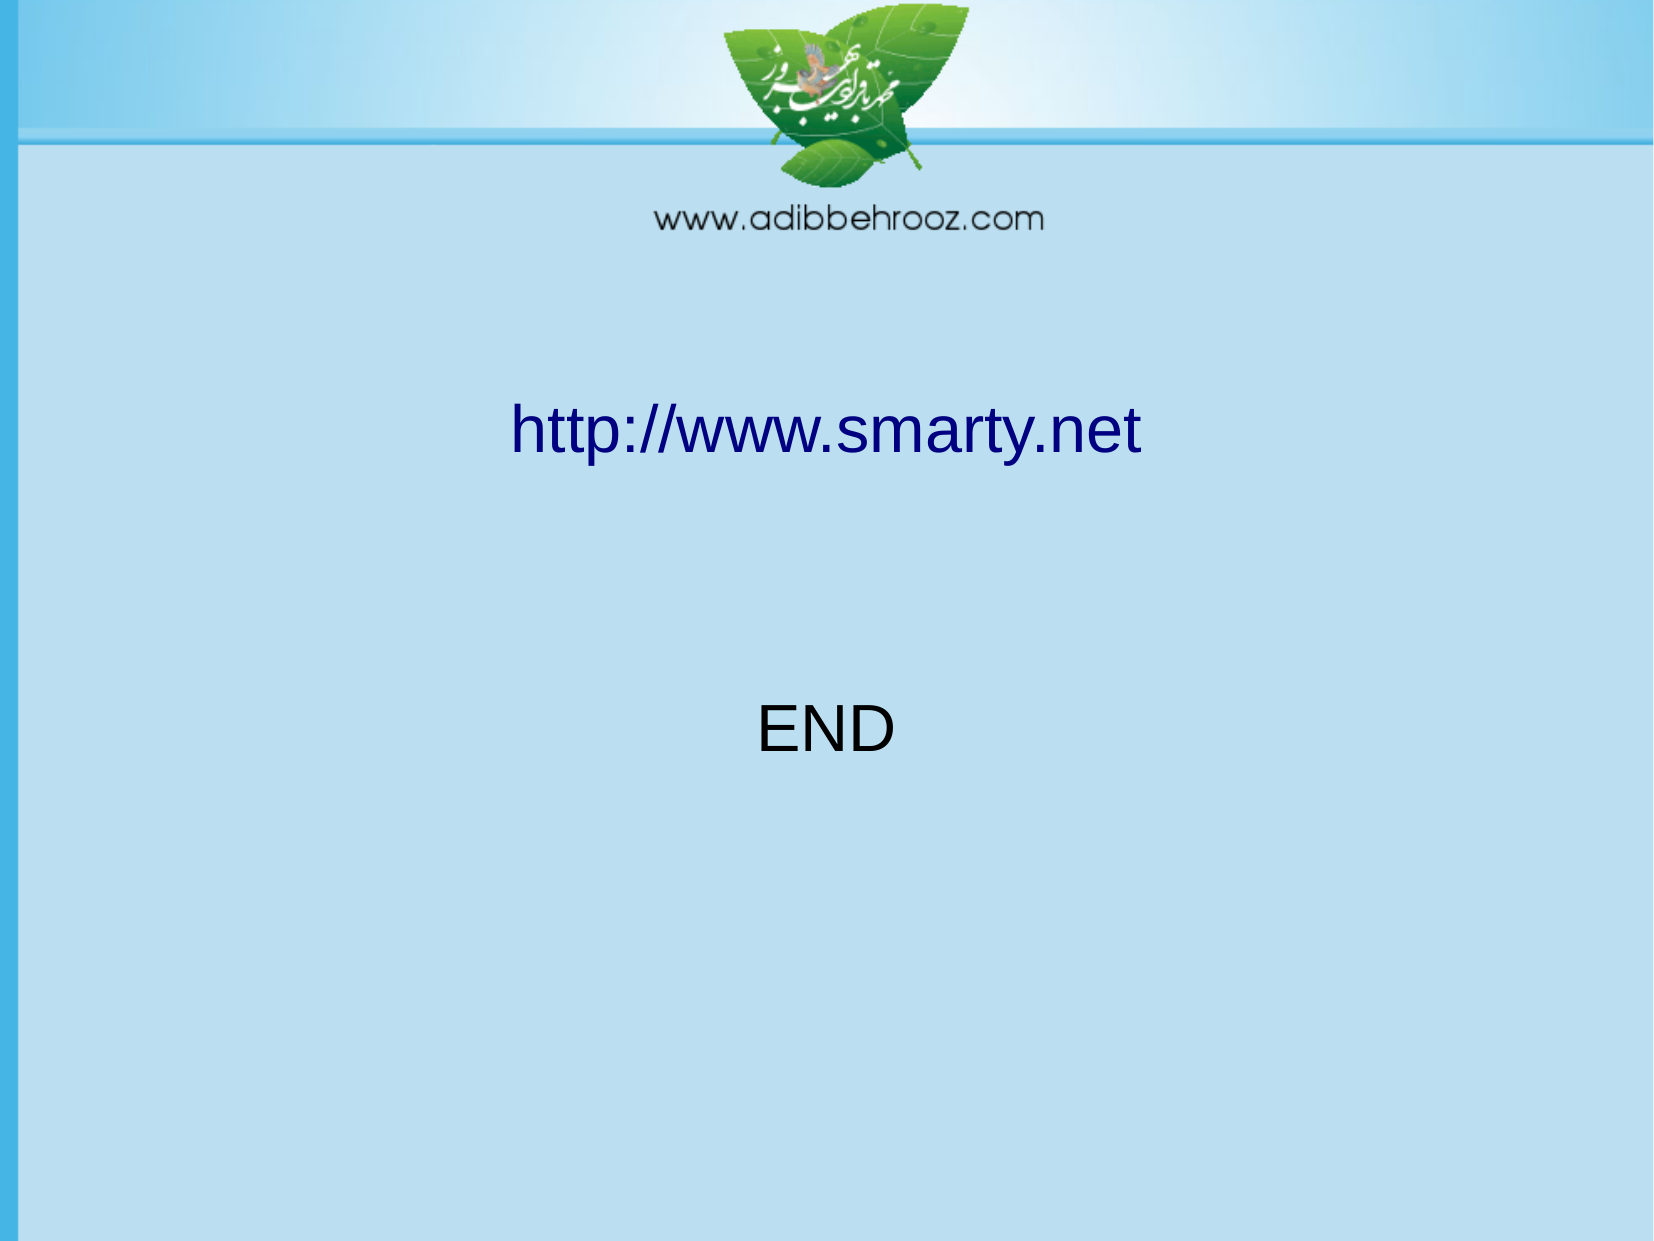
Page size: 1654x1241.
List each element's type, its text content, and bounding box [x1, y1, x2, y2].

subtitle http://www.smarty.net END [82, 56, 1571, 1102]
picture [0, 0, 1654, 1241]
